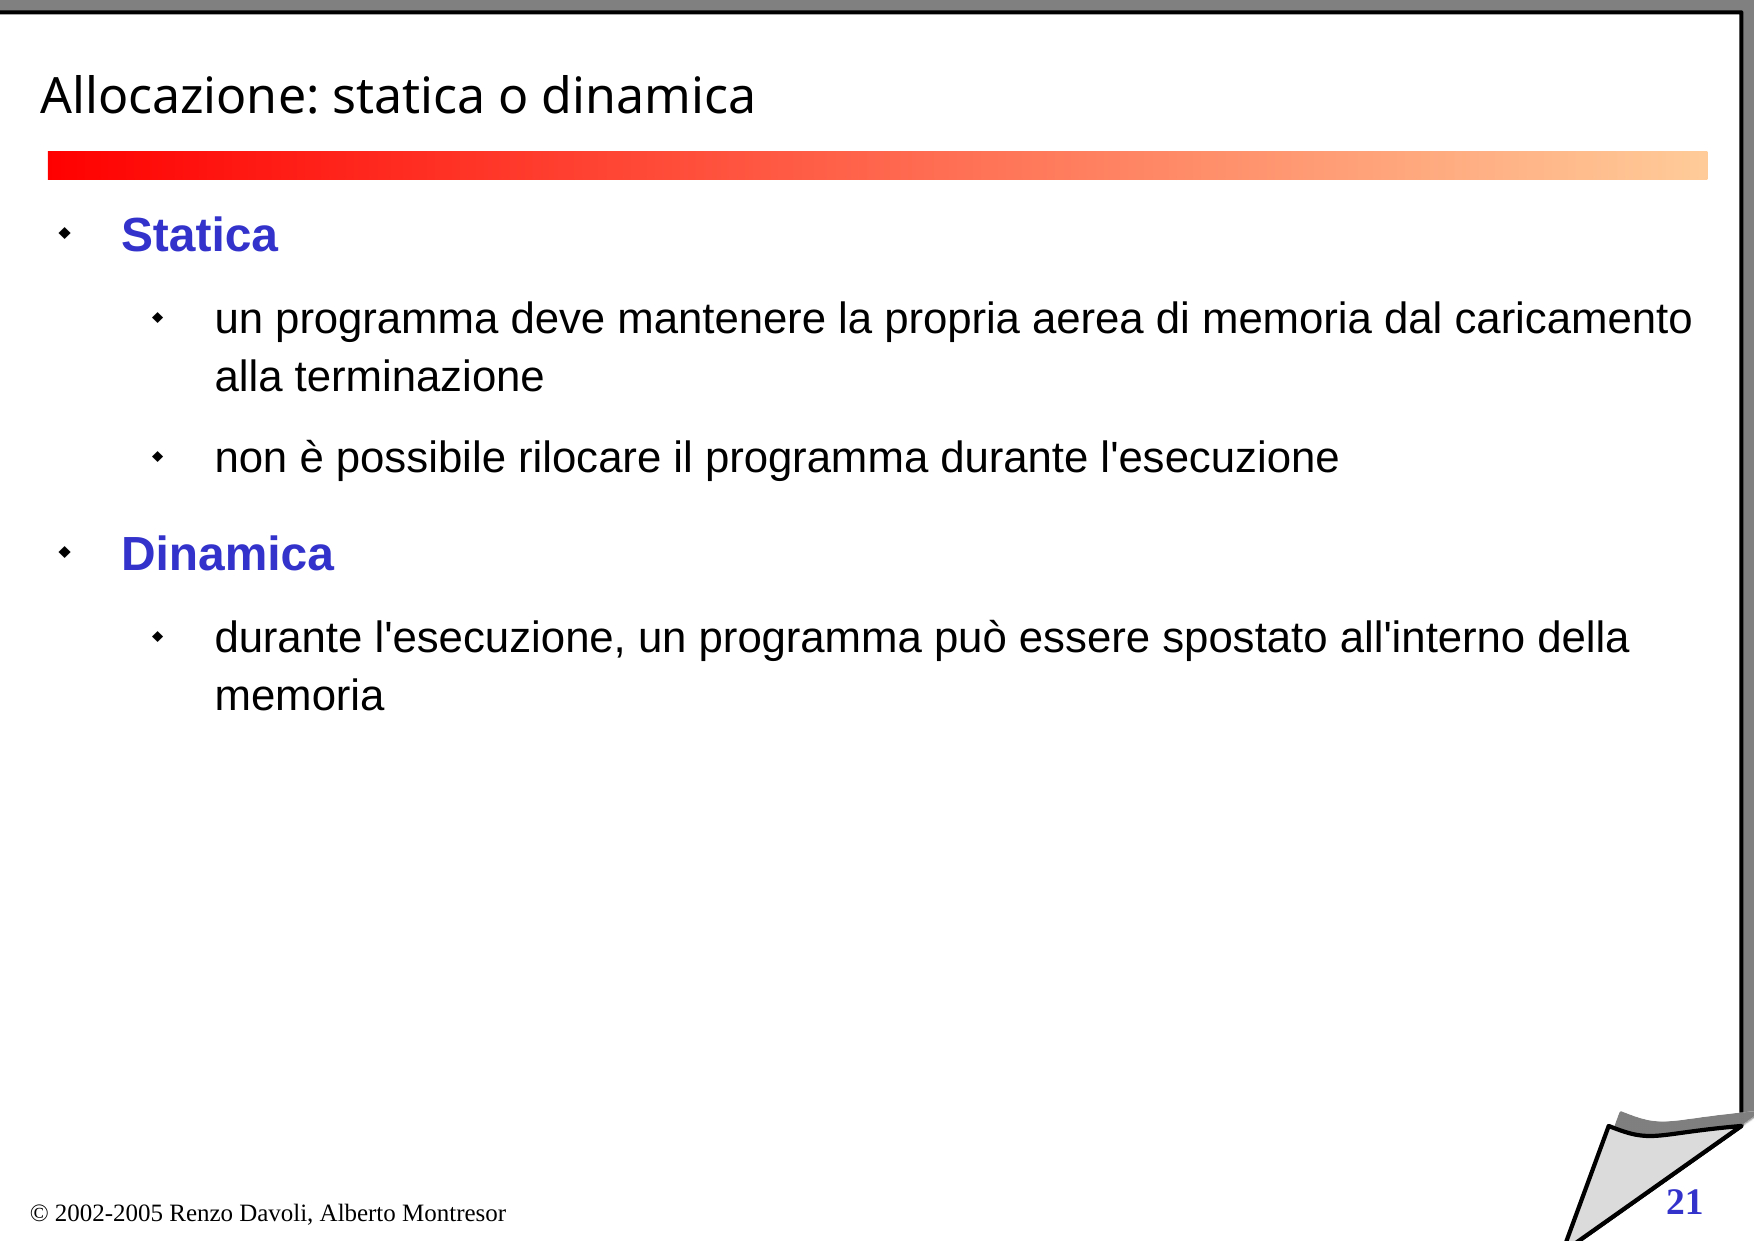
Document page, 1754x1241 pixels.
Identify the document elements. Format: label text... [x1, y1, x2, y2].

text_box MMU [750, 152, 754, 179]
list Statica un programma deve mantenere la propria aerea di memoria dal caricamento alla terminazione non è possibile rilocare il programma durante l'esecuzione Dinamica durante l'esecuzione, un programma può essere spostato all'interno della memoria [58, 206, 1696, 815]
title Allocazione: statica o dinamica [40, 49, 1714, 144]
